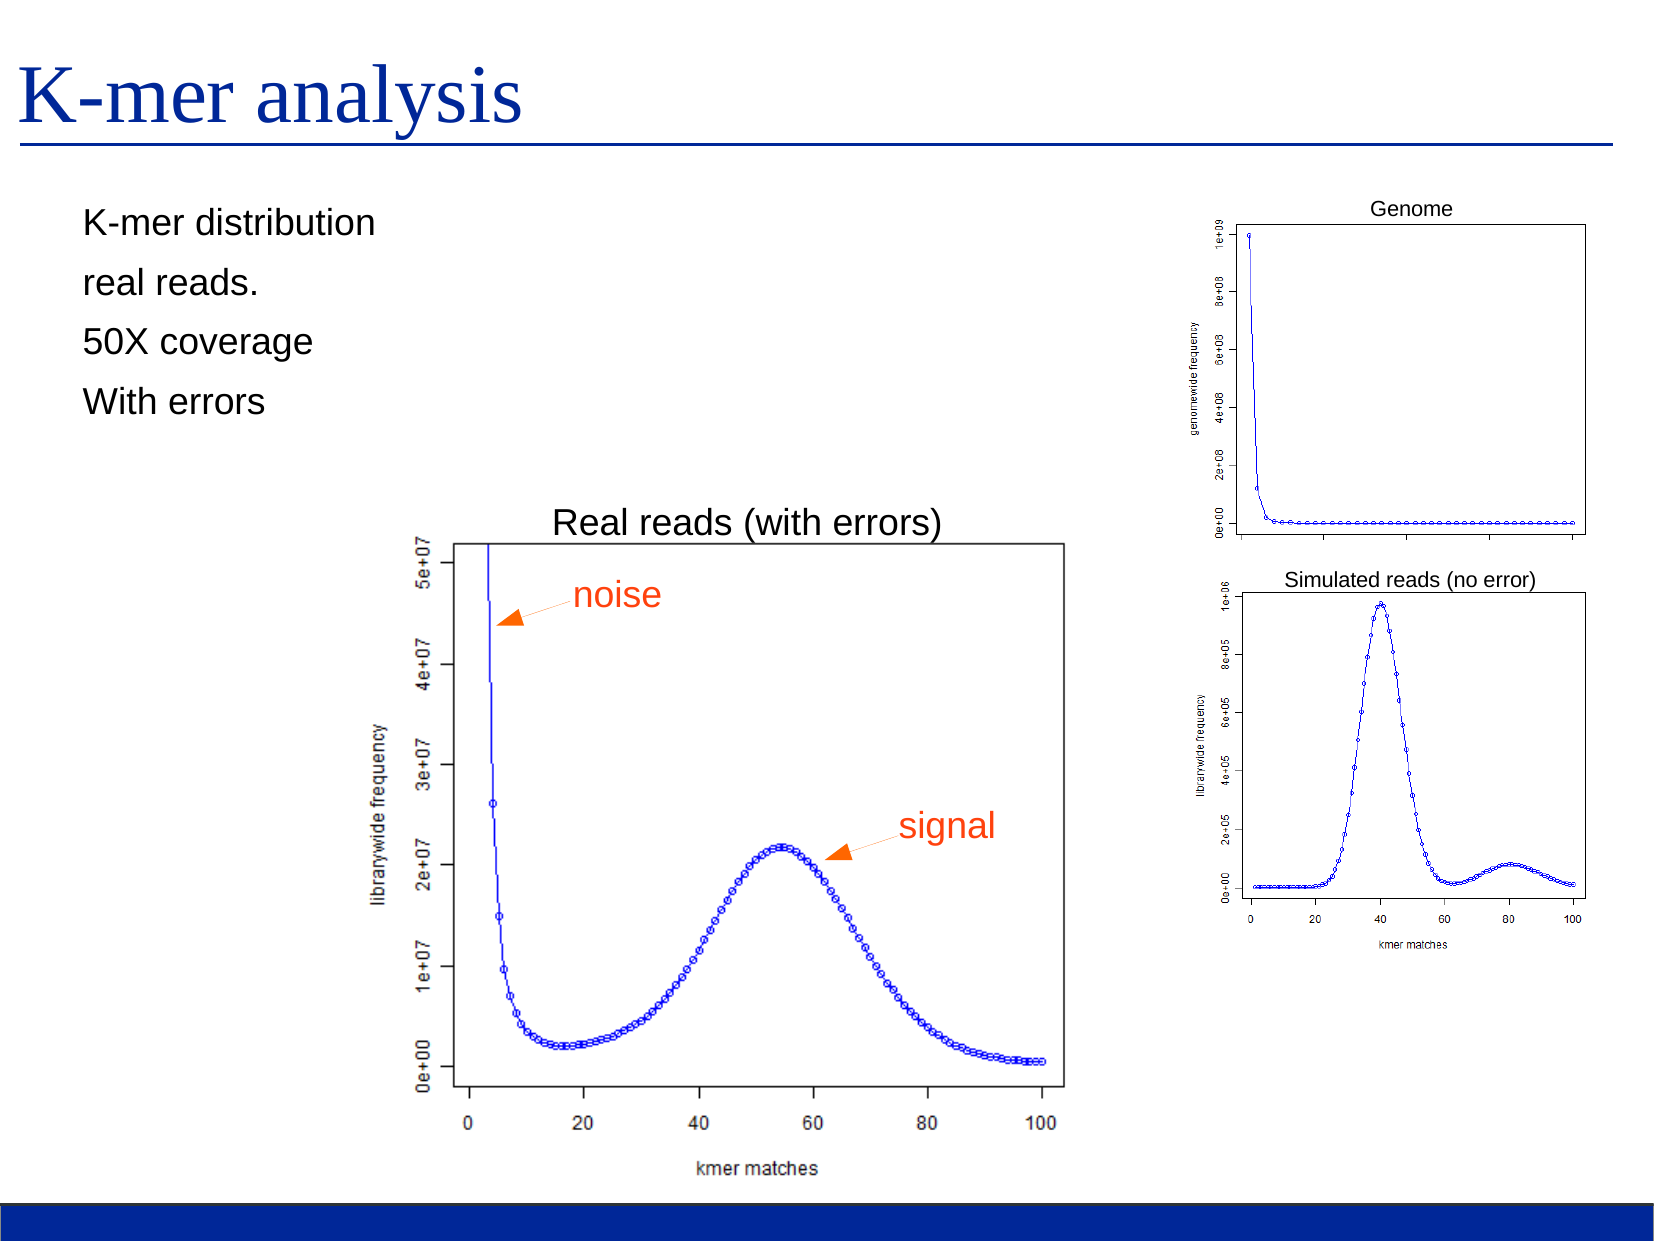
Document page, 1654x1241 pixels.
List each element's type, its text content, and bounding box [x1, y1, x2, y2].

text_box signal [883, 797, 1011, 855]
text_box Real reads (with errors) [537, 494, 958, 552]
text_box Genome [1355, 189, 1468, 229]
picture [1183, 171, 1612, 963]
text_box noise [558, 566, 678, 623]
text_box Simulated reads (no error) [1269, 560, 1552, 600]
picture [361, 451, 1112, 1202]
title K-mer analysis [17, 0, 1589, 198]
list K-mer distribution real reads. 50X coverage With errors [82, 201, 841, 1021]
